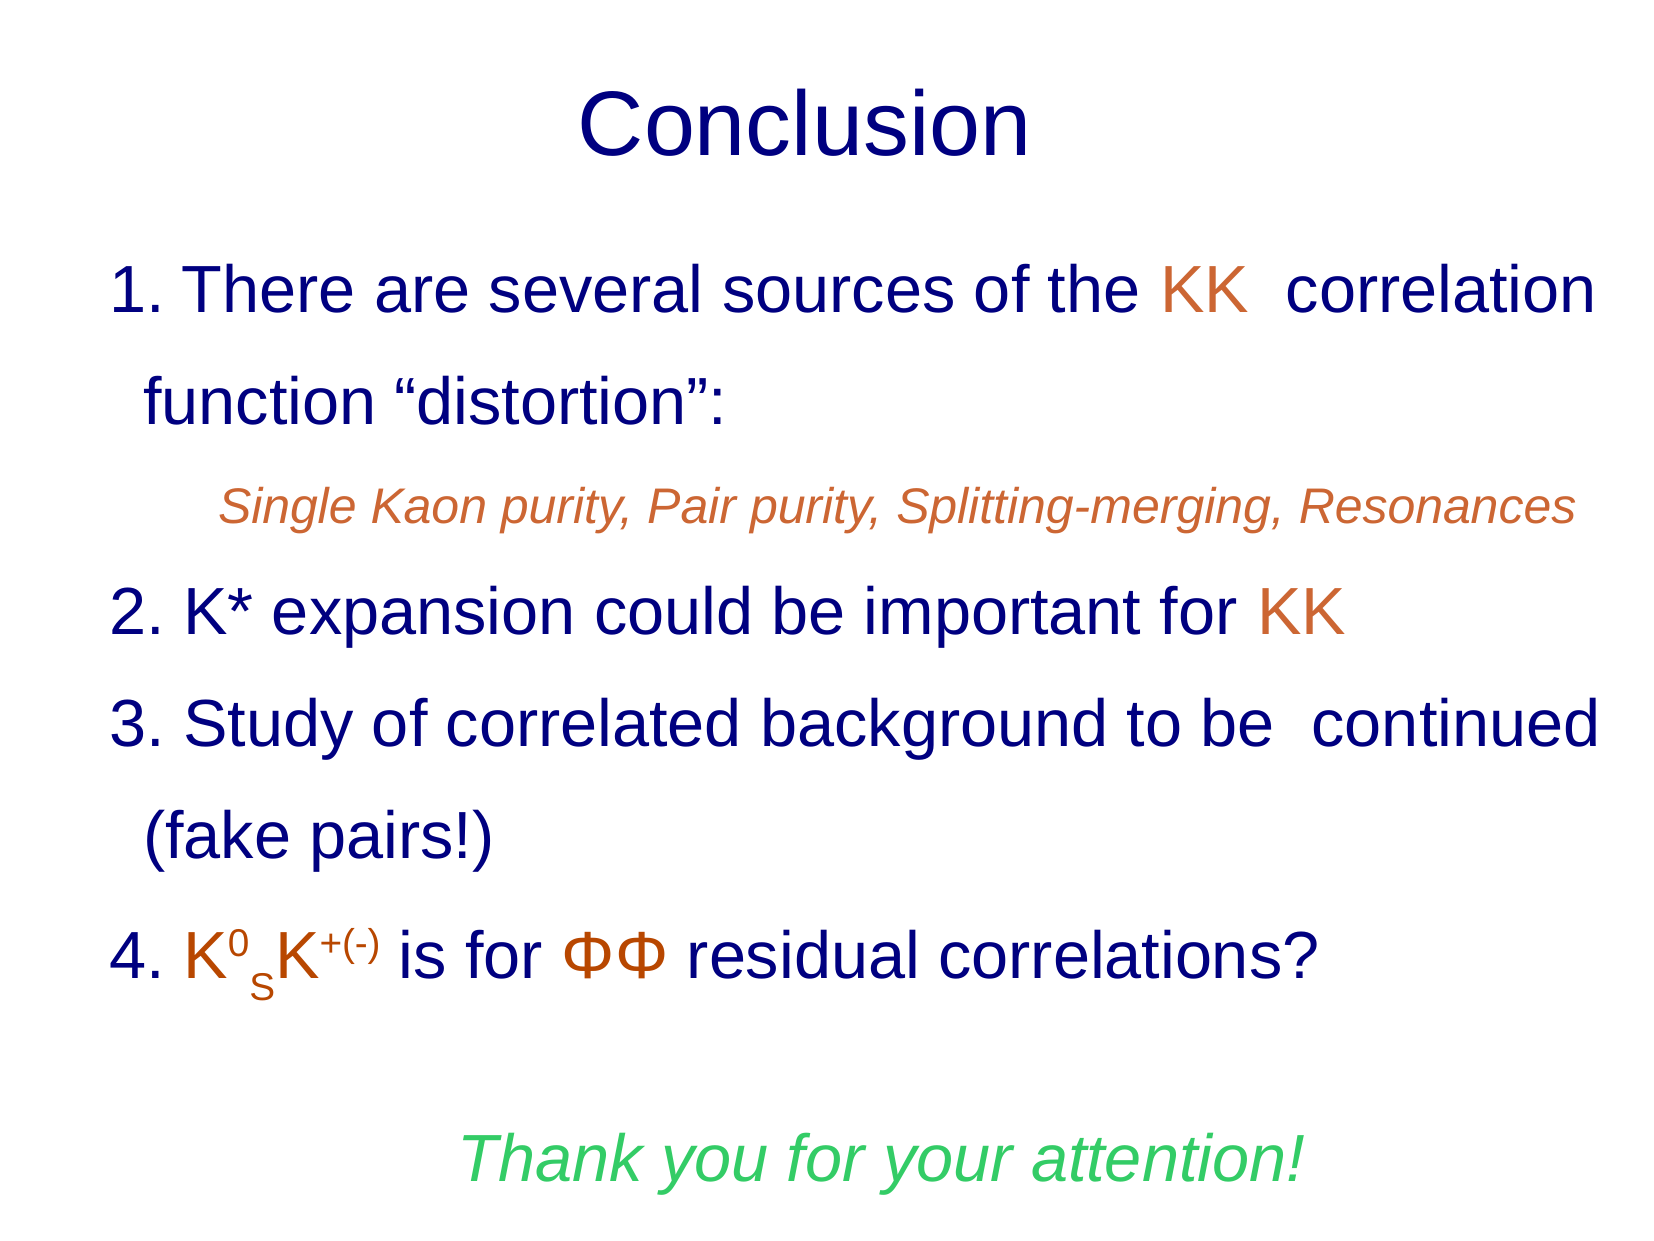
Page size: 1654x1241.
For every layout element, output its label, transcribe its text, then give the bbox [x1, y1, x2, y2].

subtitle 1. There are several sources of the KK correlation function “distortion”: Single Kaon purity, Pair purity, Splitting-merging, Resonances 2. K* expansion could be important for KK 3. Study of correlated background to be continued (fake pairs!) 4. K0SK+(-) is for ΦΦ residual correlations? Thank you for your attention! [75, 233, 1654, 1177]
title Conclusion [75, 37, 1561, 228]
